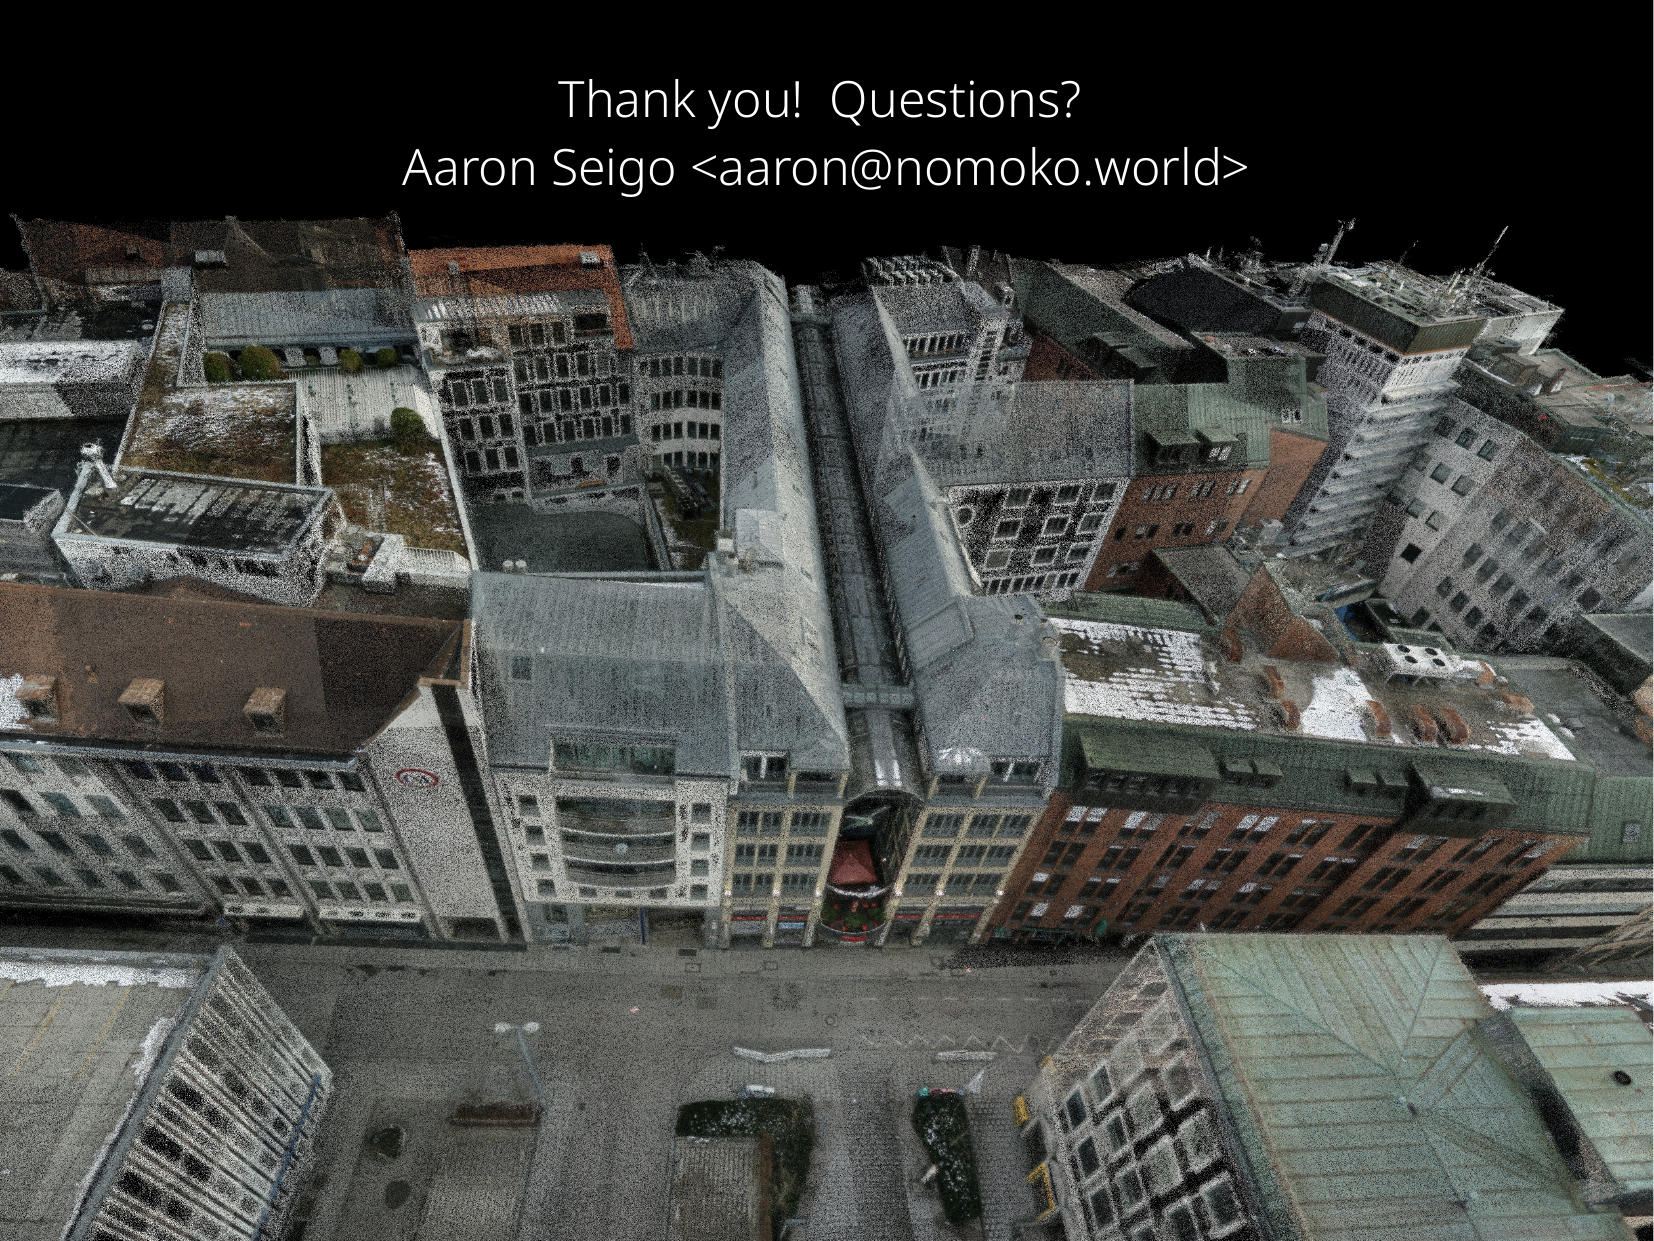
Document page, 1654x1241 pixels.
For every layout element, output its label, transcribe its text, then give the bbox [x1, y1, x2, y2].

text_box Thank you! Questions? Aaron Seigo <aaron@nomoko.world> [0, 0, 1654, 218]
picture [0, 218, 1654, 1241]
